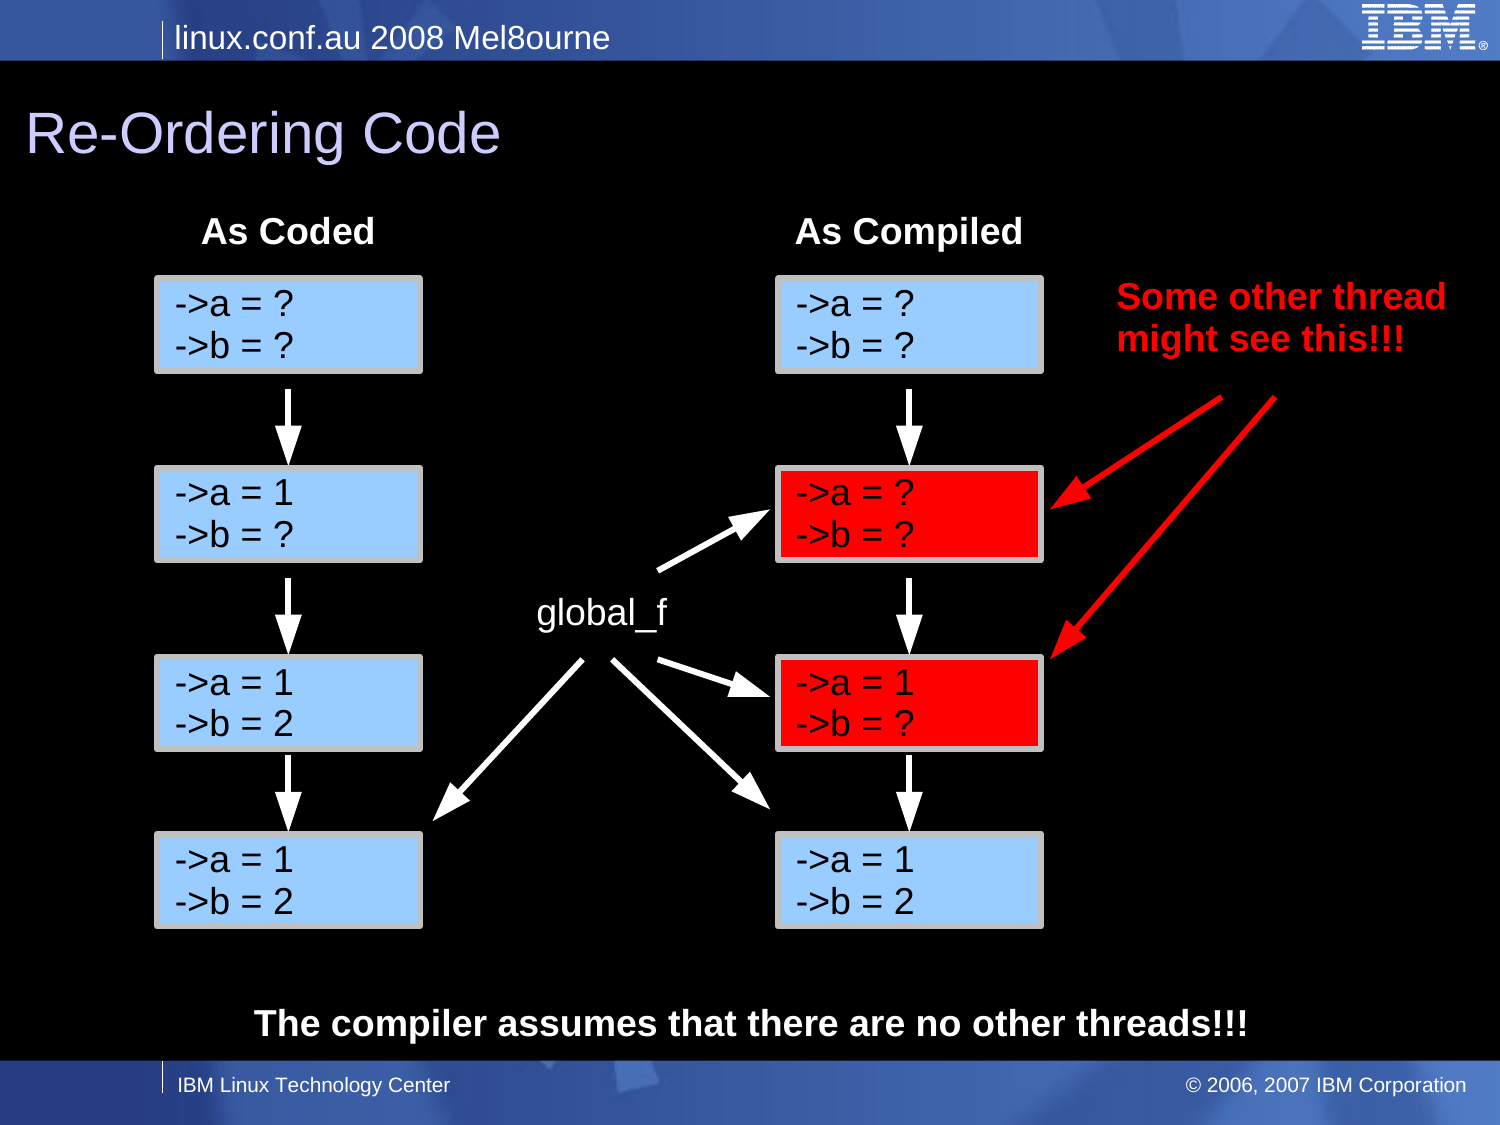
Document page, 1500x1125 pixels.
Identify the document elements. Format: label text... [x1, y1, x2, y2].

title Re-Ordering Code [25, 94, 1378, 177]
text_box As Coded [186, 203, 391, 261]
text_box Some other thread might see this!!! [1101, 268, 1463, 368]
picture [0, 1061, 1500, 1125]
text_box ->a = 1 ->b = 2 [157, 833, 420, 927]
text_box ->a = ? ->b = ? [778, 467, 1041, 561]
text_box ->a = 1 ->b = ? [157, 467, 420, 561]
text_box ->a = ? ->b = ? [778, 278, 1041, 372]
picture [0, 0, 1500, 60]
text_box ->a = 1 ->b = 2 [157, 656, 420, 750]
text_box As Compiled [779, 203, 1039, 261]
text_box ->a = 1 ->b = ? [778, 656, 1041, 750]
text_box ->a = ? ->b = ? [157, 278, 420, 372]
text_box ->a = 1 ->b = 2 [778, 833, 1041, 927]
text_box global_f [521, 584, 682, 642]
text_box The compiler assumes that there are no other threads!!! [239, 994, 1265, 1052]
